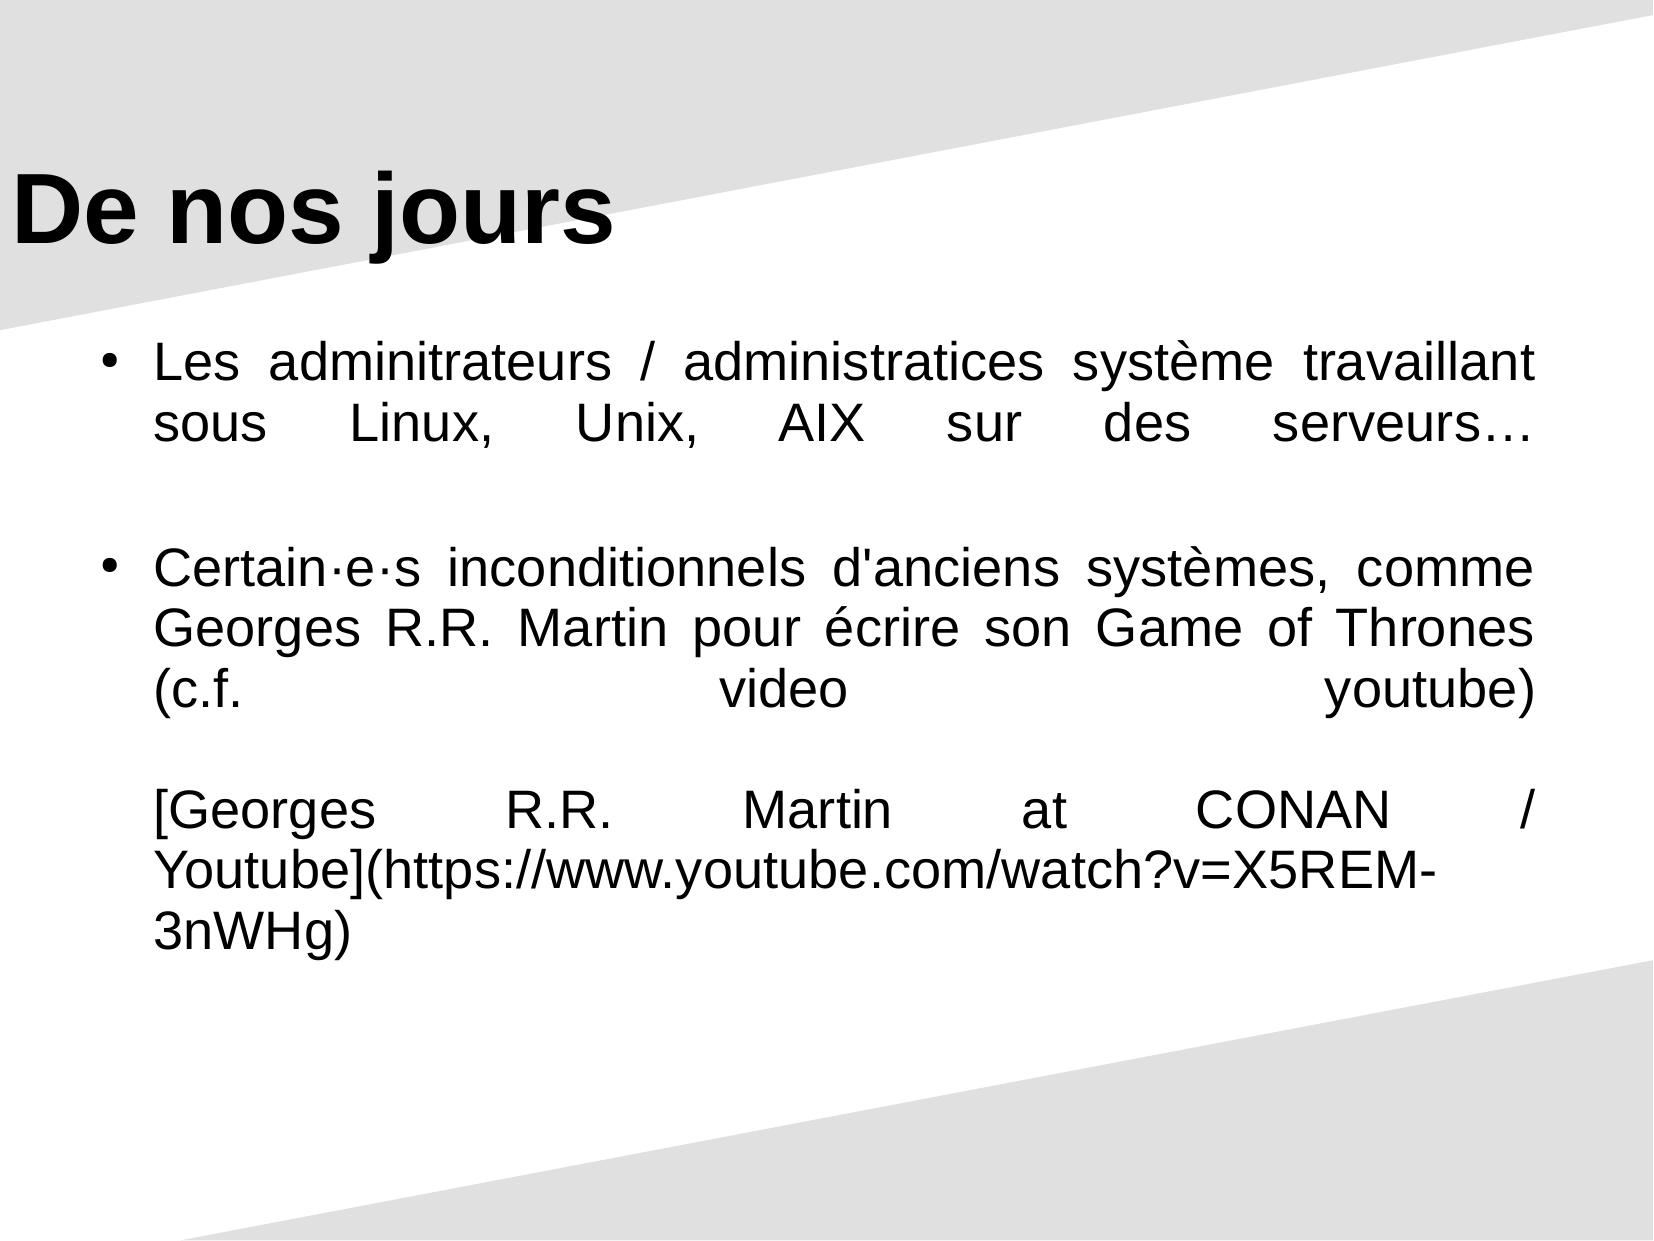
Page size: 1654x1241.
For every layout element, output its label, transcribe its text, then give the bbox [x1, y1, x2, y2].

list Les adminitrateurs / administratices système travaillant sous Linux, Unix, AIX sur des serveurs… Certain·e·s inconditionnels d'anciens systèmes, comme Georges R.R. Martin pour écrire son Game of Thrones (c.f. video youtube) [Georges R.R. Martin at CONAN / Youtube](https://www.youtube.com/watch?v=X5REM-3nWHg) [82, 331, 1538, 1052]
title De nos jours [11, 105, 1499, 313]
